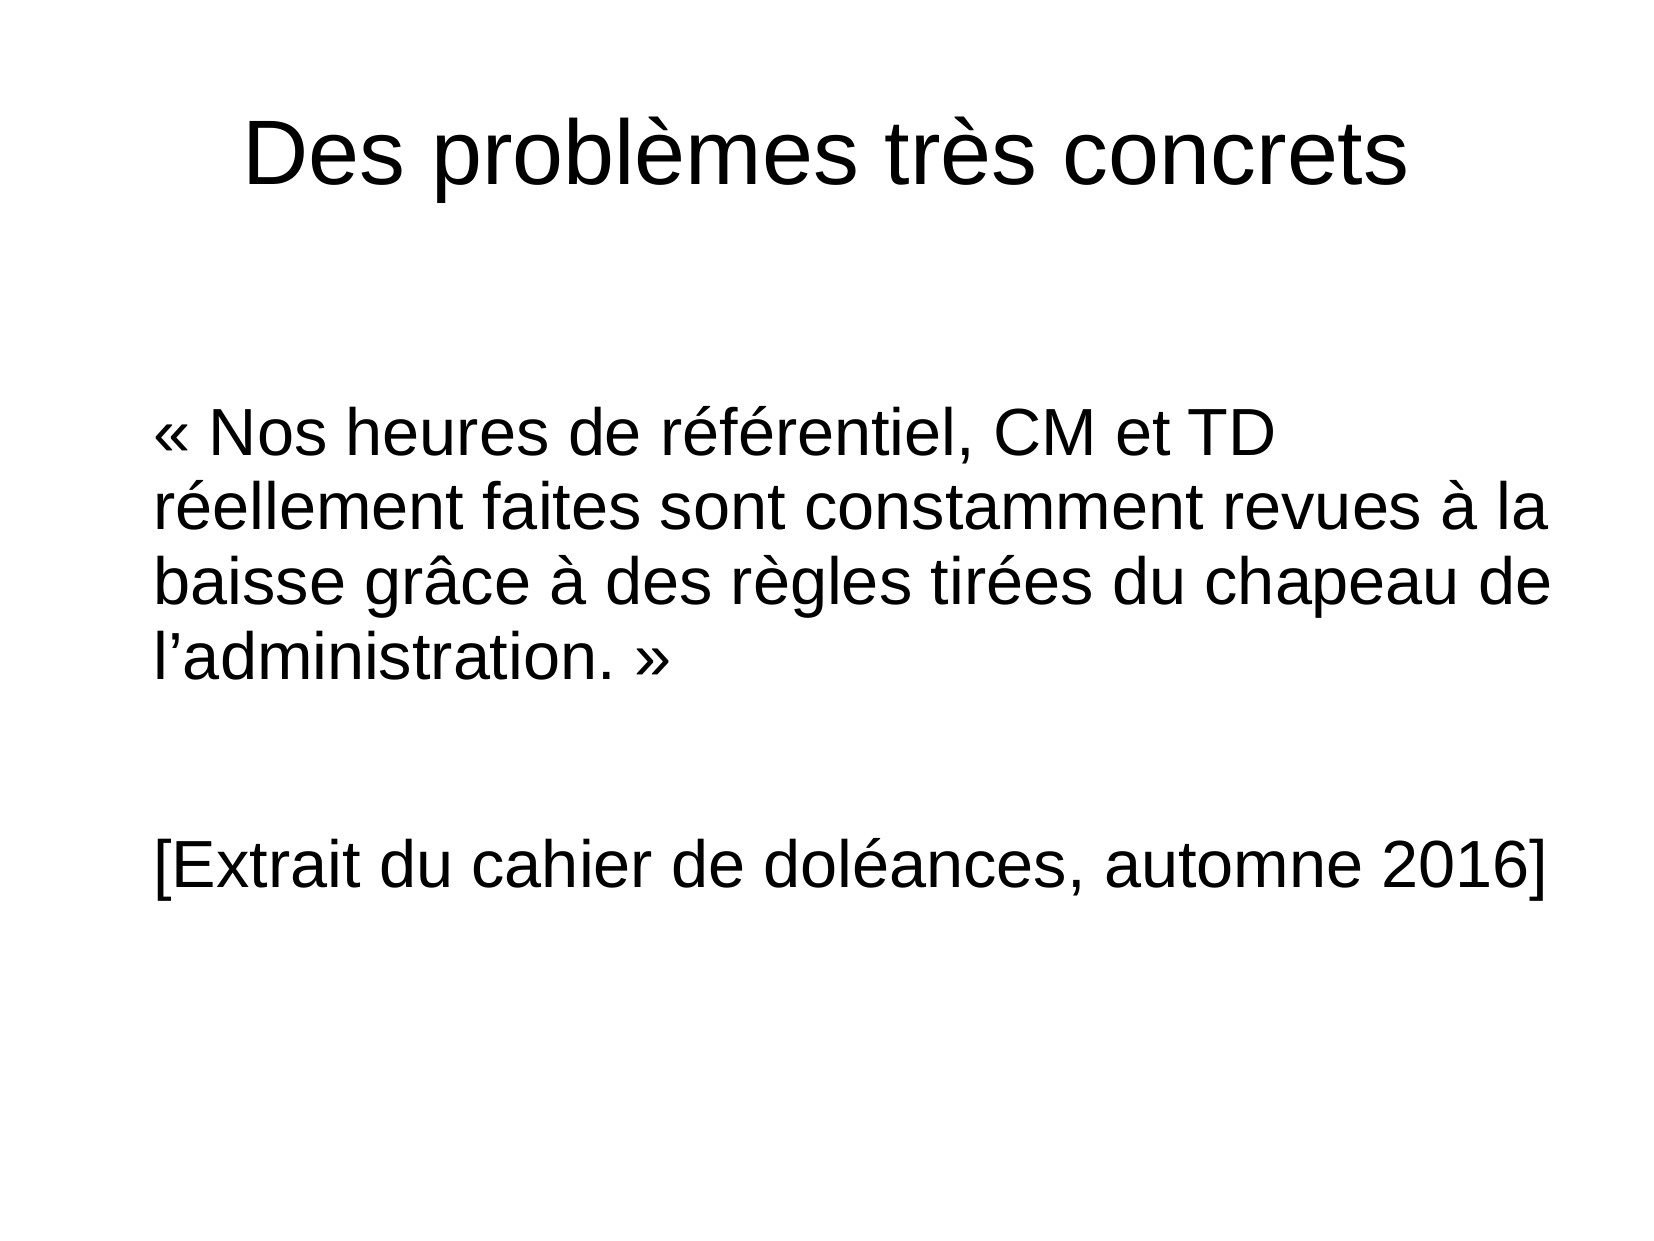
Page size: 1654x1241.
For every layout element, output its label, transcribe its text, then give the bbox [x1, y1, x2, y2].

list « Nos heures de référentiel, CM et TD réellement faites sont constamment revues à la baisse grâce à des règles tirées du chapeau de l’administration. » [Extrait du cahier de doléances, automne 2016] [82, 290, 1571, 1010]
title Des problèmes très concrets [82, 49, 1571, 257]
